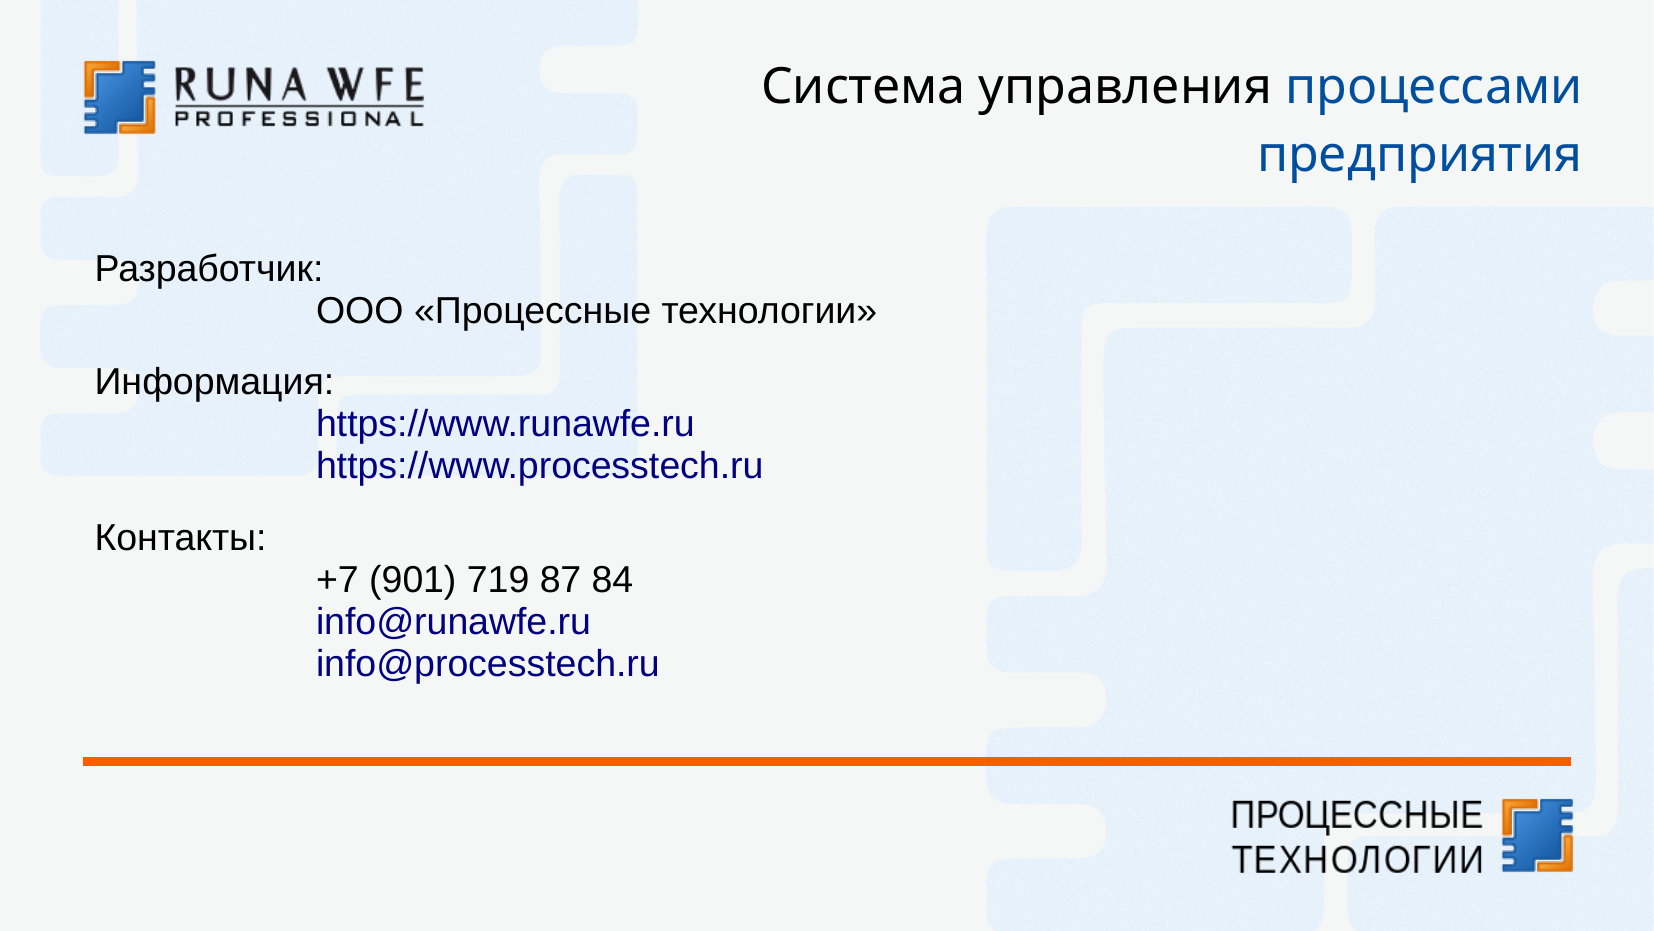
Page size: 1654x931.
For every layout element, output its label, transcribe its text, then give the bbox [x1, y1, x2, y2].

subtitle Разработчик: ООО «Процессные технологии» Информация: https://www.runawfe.ru https://www.processtech.ru Контакты: +7 (901) 719 87 84 info@runawfe.ru info@processtech.ru [94, 236, 969, 696]
title Система управления процессами предприятия [448, 53, 1583, 184]
picture [0, 0, 1654, 931]
